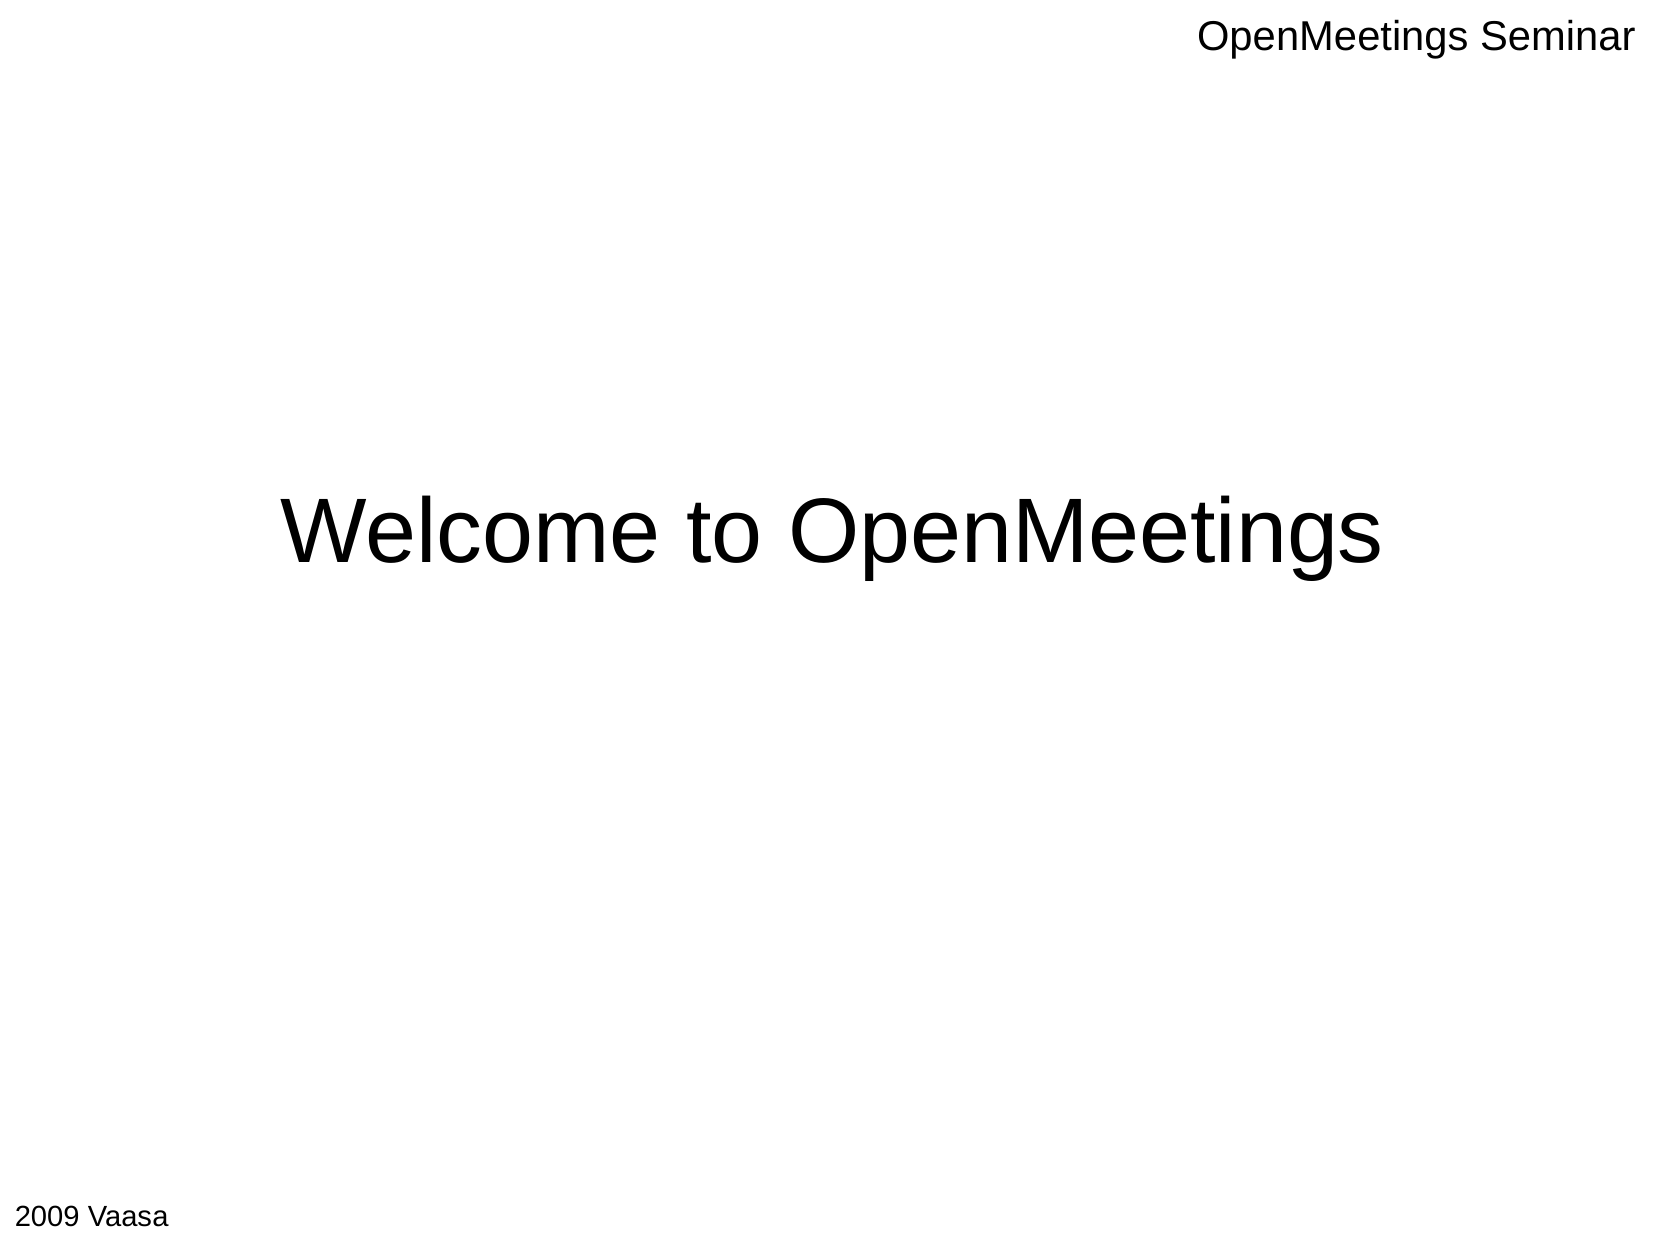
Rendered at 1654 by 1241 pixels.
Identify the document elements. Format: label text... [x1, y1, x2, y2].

text_box Welcome to OpenMeetings [265, 472, 1506, 590]
title OpenMeetings Seminar [915, 5, 1636, 65]
text_box 2009 Vaasa [0, 1192, 473, 1241]
